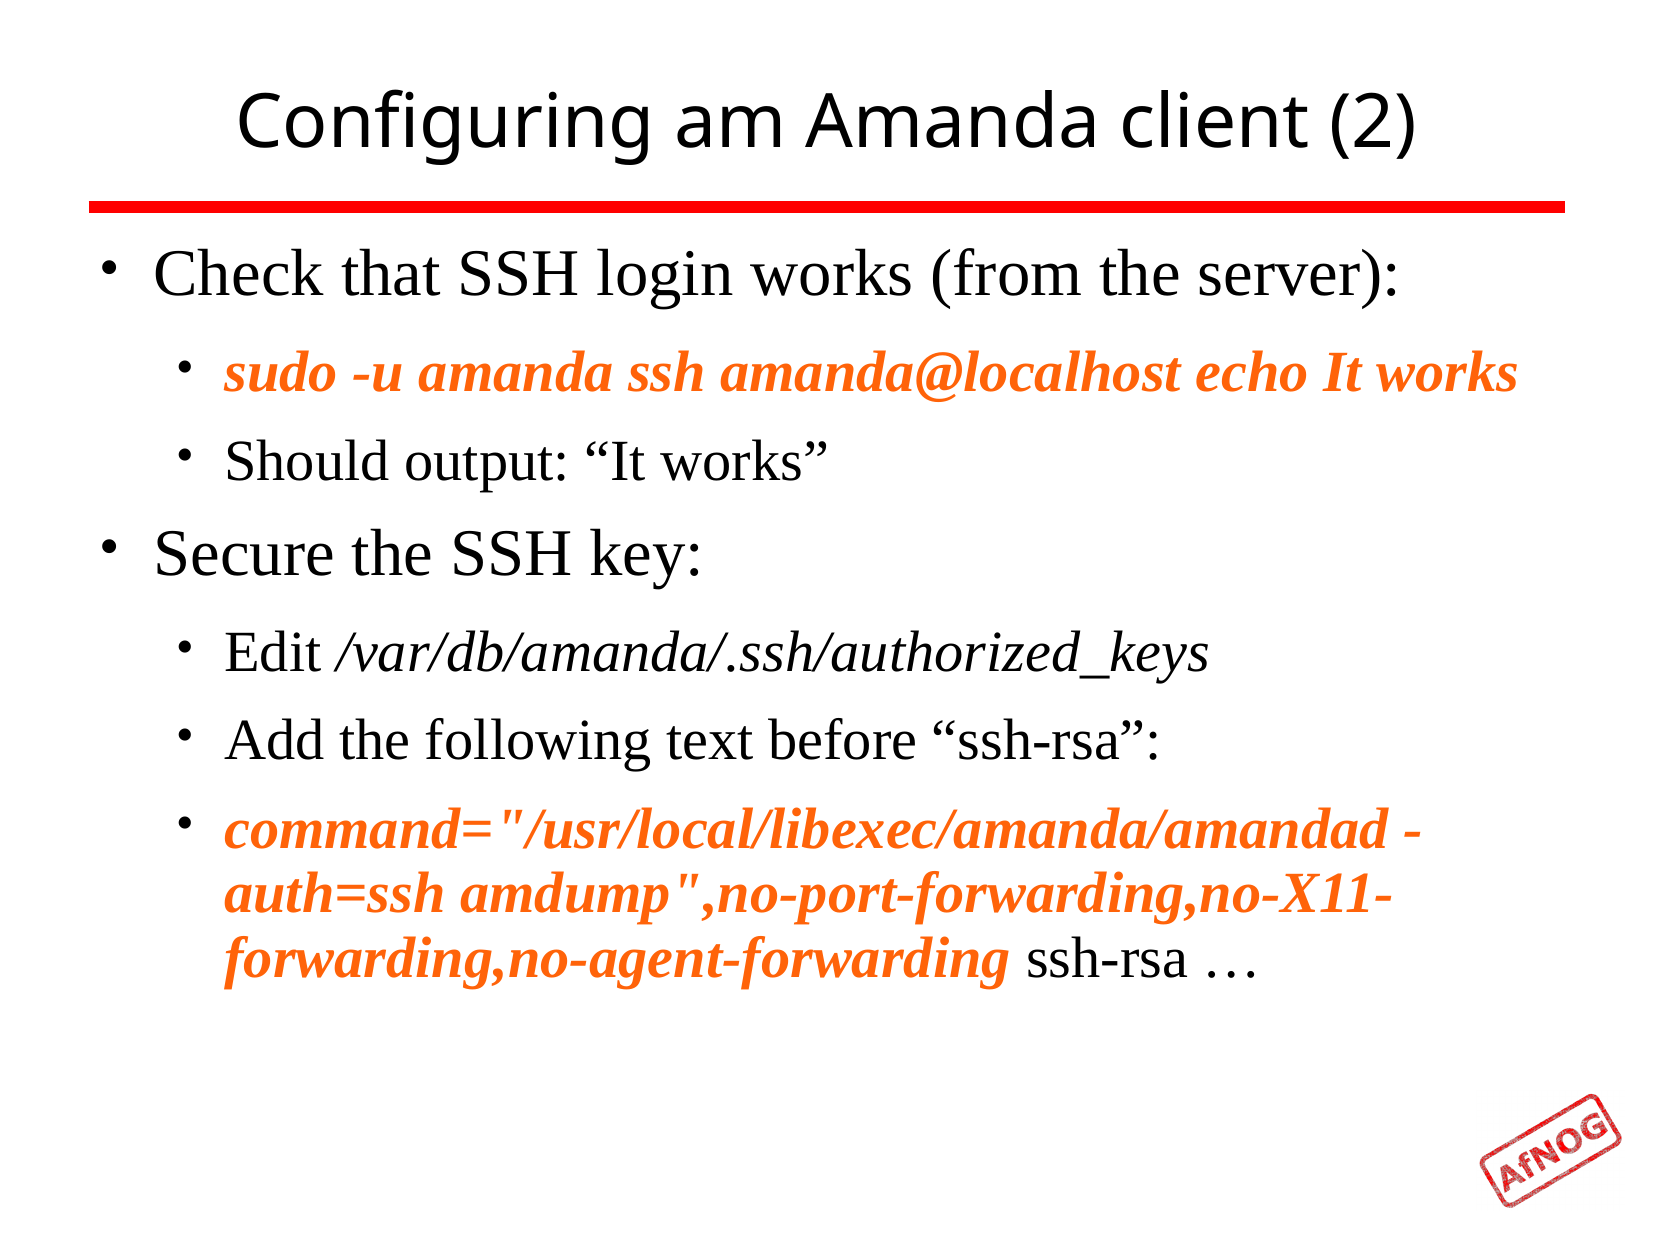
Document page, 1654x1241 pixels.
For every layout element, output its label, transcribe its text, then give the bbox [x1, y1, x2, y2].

picture [1476, 1090, 1625, 1211]
list Check that SSH login works (from the server): sudo -u amanda ssh amanda@localhost echo It works Should output: “It works” Secure the SSH key: Edit /var/db/amanda/.ssh/authorized_keys Add the following text before “ssh-rsa”: command="/usr/local/libexec/amanda/amandad -auth=ssh amdump",no-port-forwarding,no-X11-forwarding,no-agent-forwarding ssh-rsa … [82, 236, 1571, 1123]
title Configuring am Amanda client (2) [88, 29, 1565, 207]
